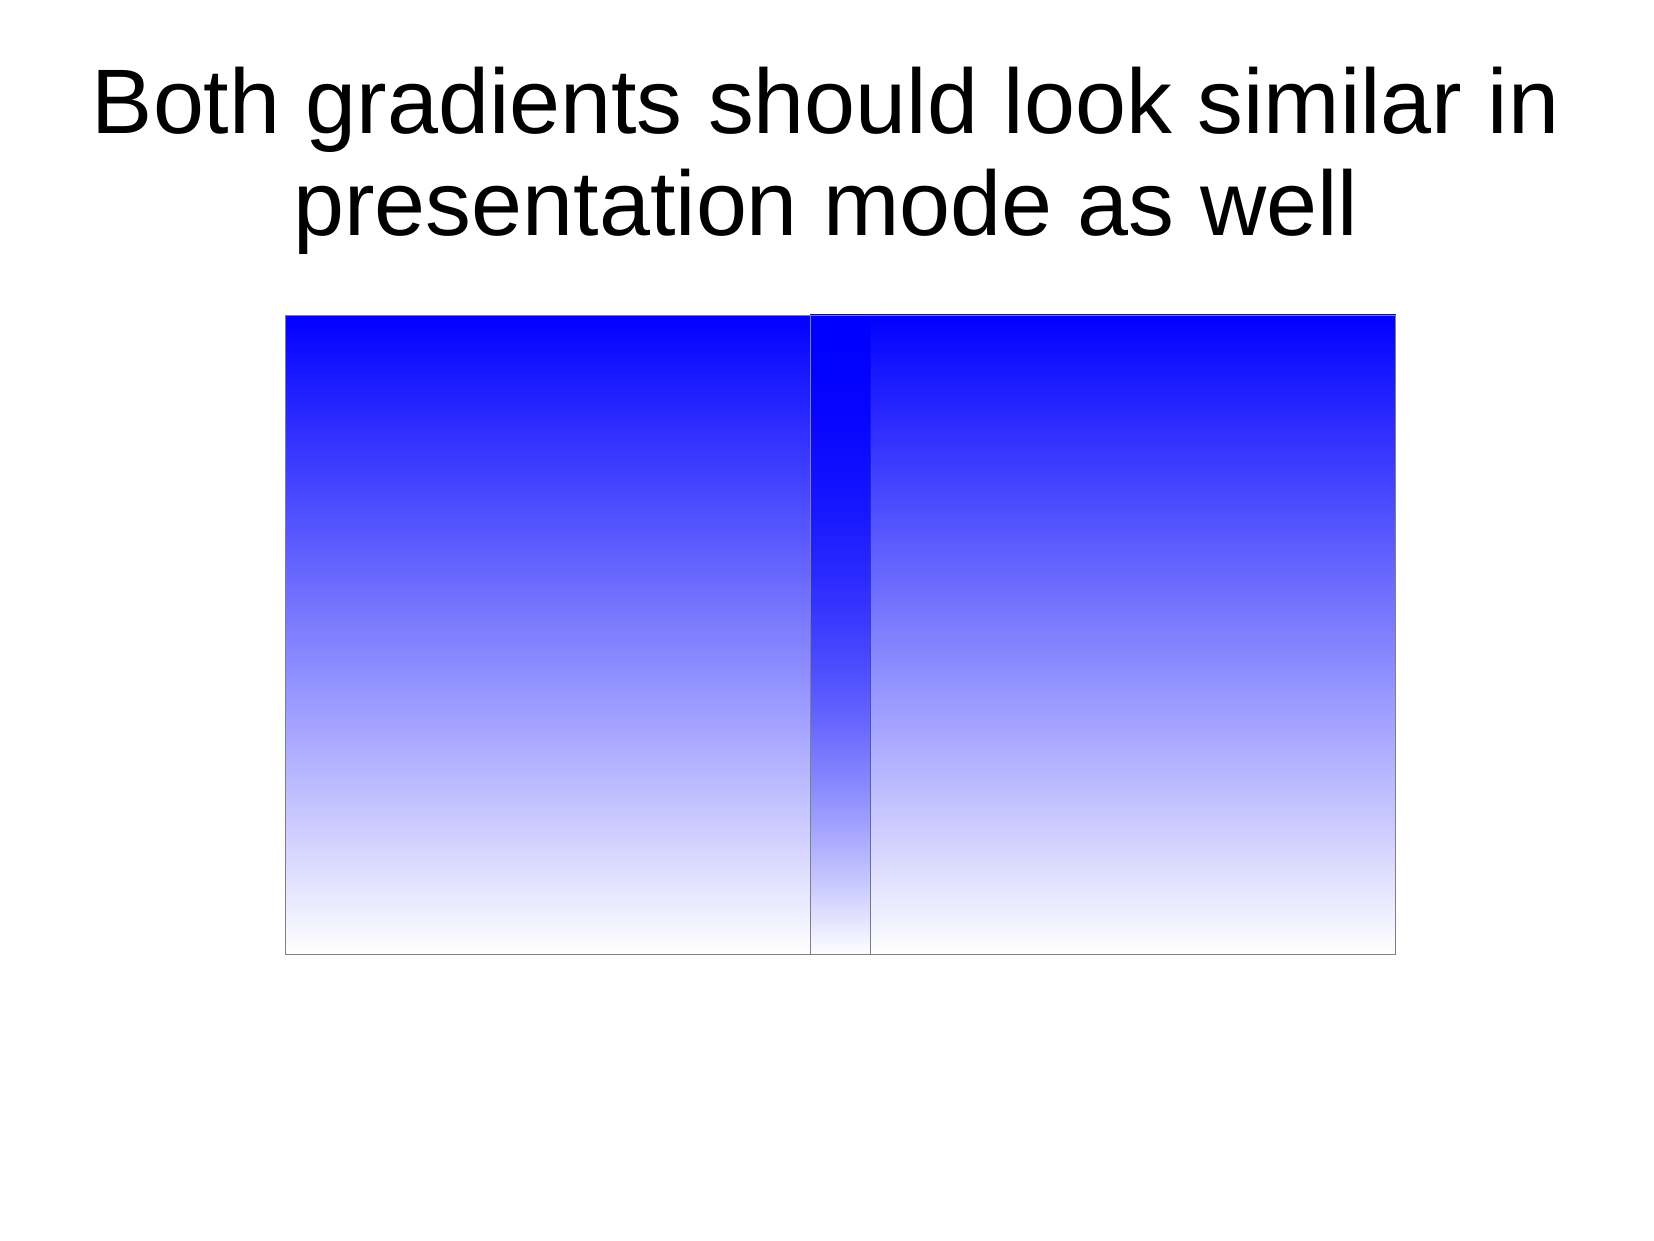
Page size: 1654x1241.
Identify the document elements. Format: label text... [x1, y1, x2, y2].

title Both gradients should look similar in presentation mode as well [82, 49, 1571, 257]
text_box [285, 315, 1396, 955]
